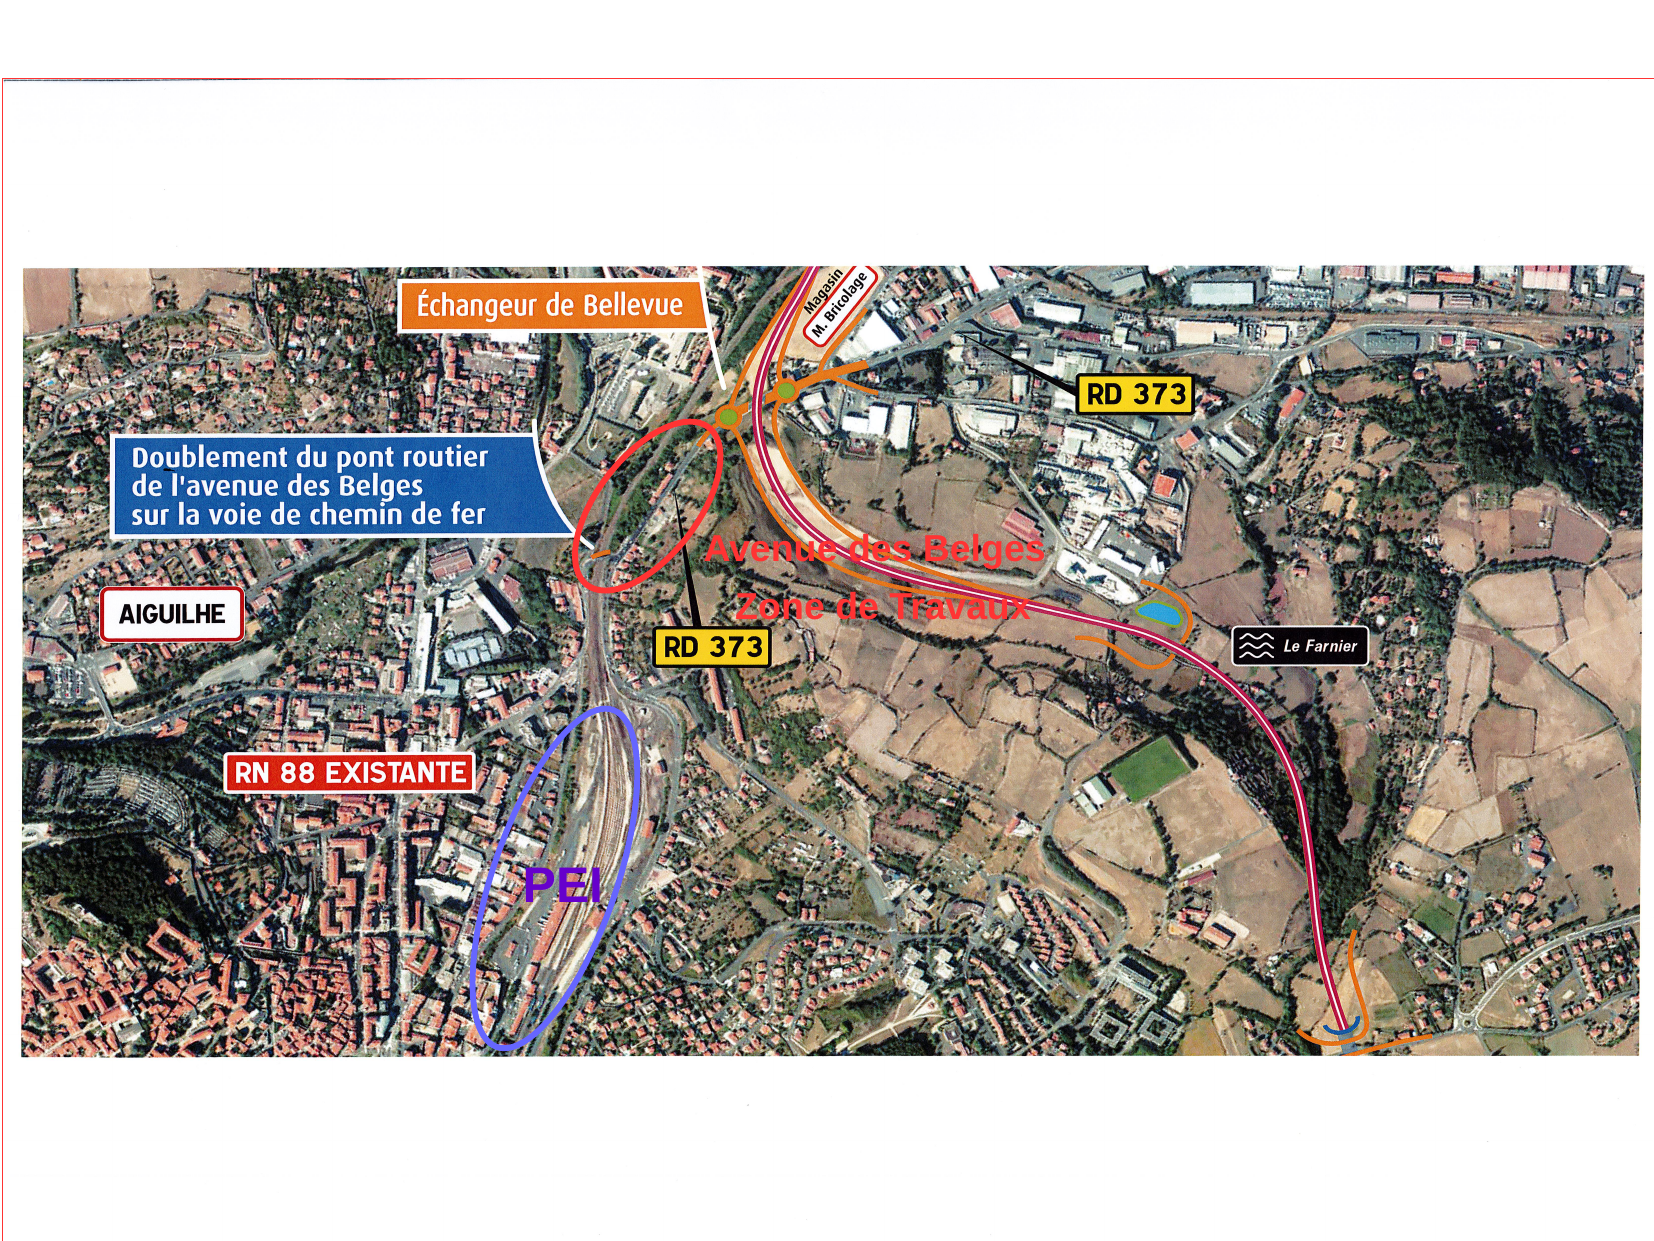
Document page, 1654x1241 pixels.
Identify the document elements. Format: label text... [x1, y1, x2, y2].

text_box Zone de Travaux [720, 577, 1099, 636]
picture [2, 78, 1654, 1241]
text_box PEI [507, 849, 619, 922]
text_box Avenue des Belges [688, 519, 1059, 578]
